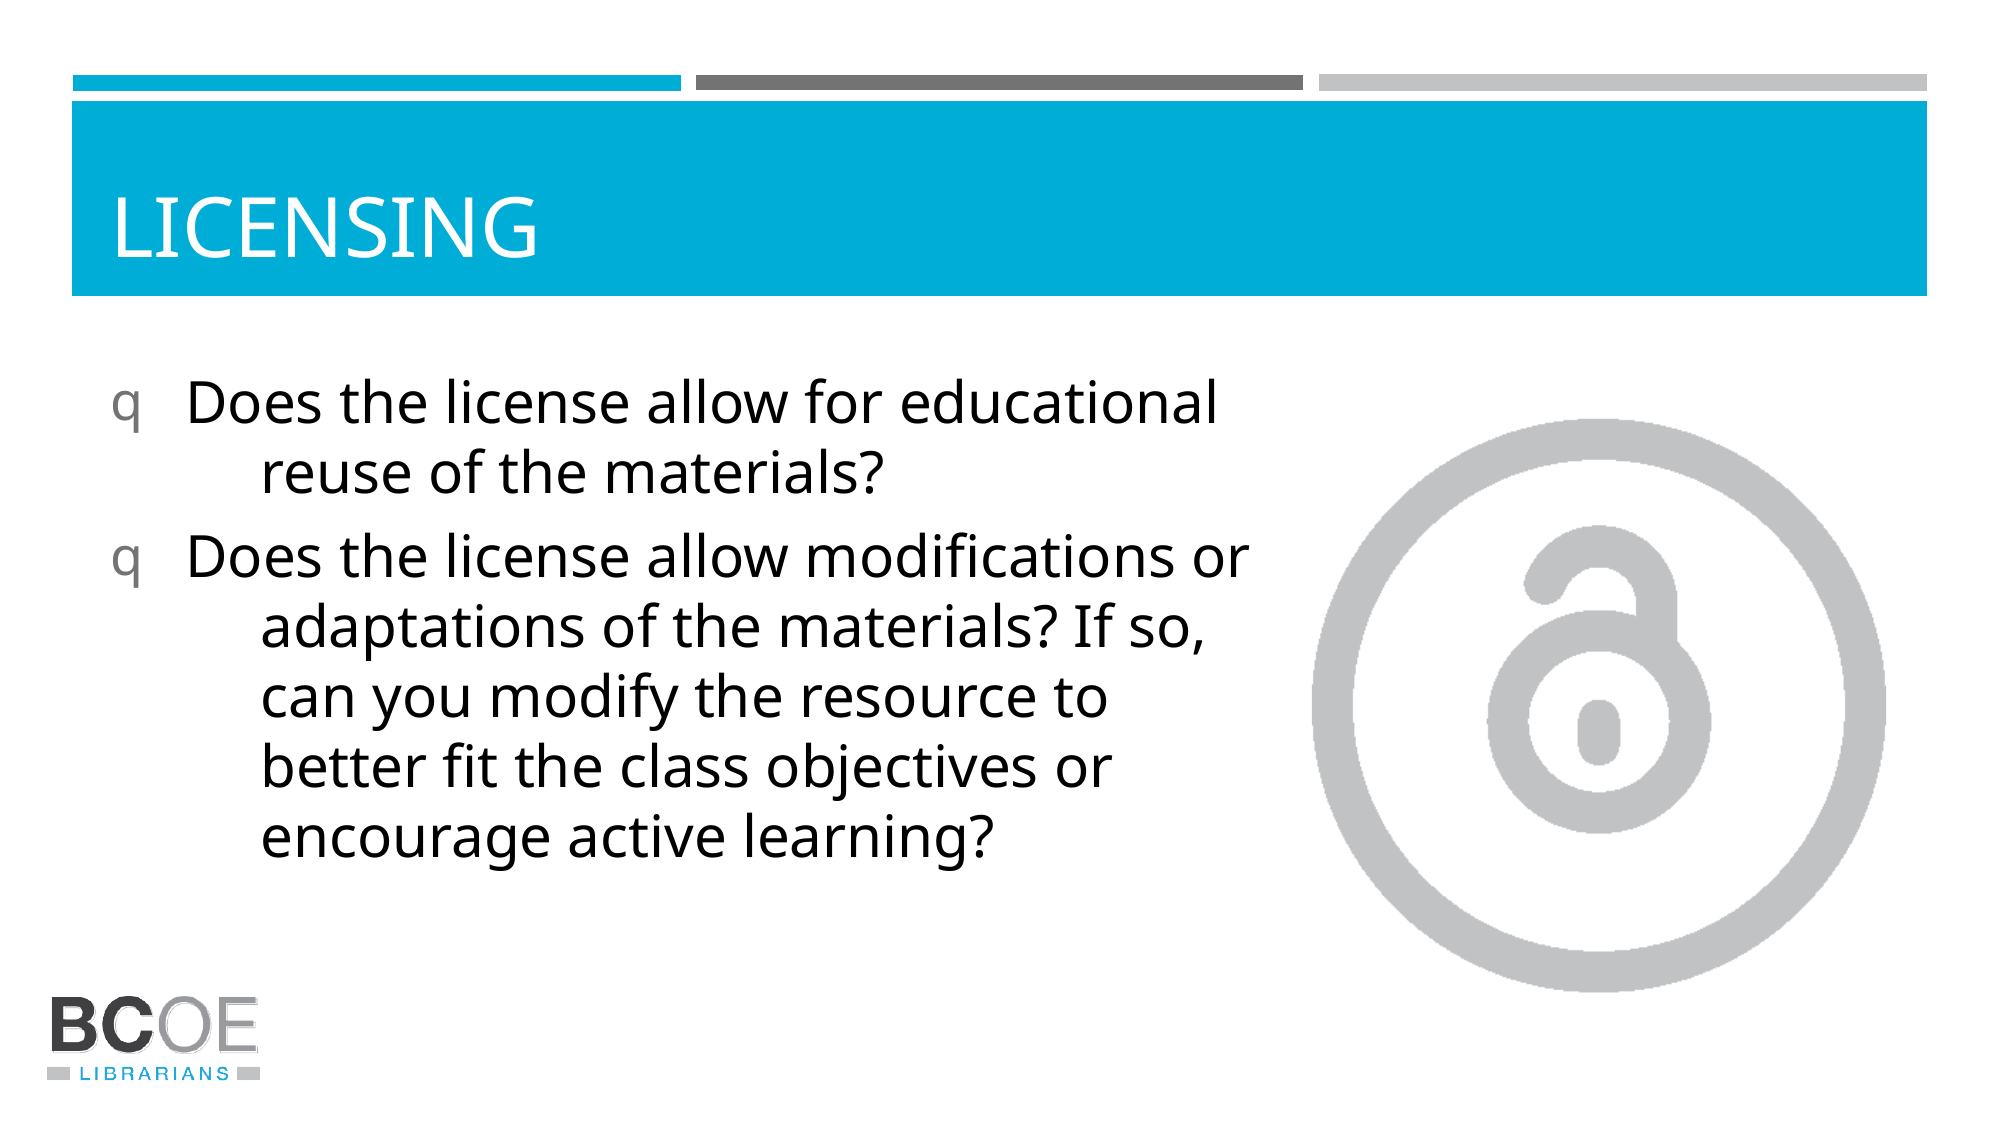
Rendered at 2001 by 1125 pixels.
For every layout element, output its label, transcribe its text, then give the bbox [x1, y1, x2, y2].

picture [1292, 406, 1905, 1010]
list Does the license allow for educational reuse of the materials? Does the license allow modifications or adaptations of the materials? If so, can you modify the resource to better fit the class objectives or encourage active learning? [95, 357, 1293, 962]
title Licensing [95, 115, 1905, 282]
picture [40, 988, 268, 1087]
